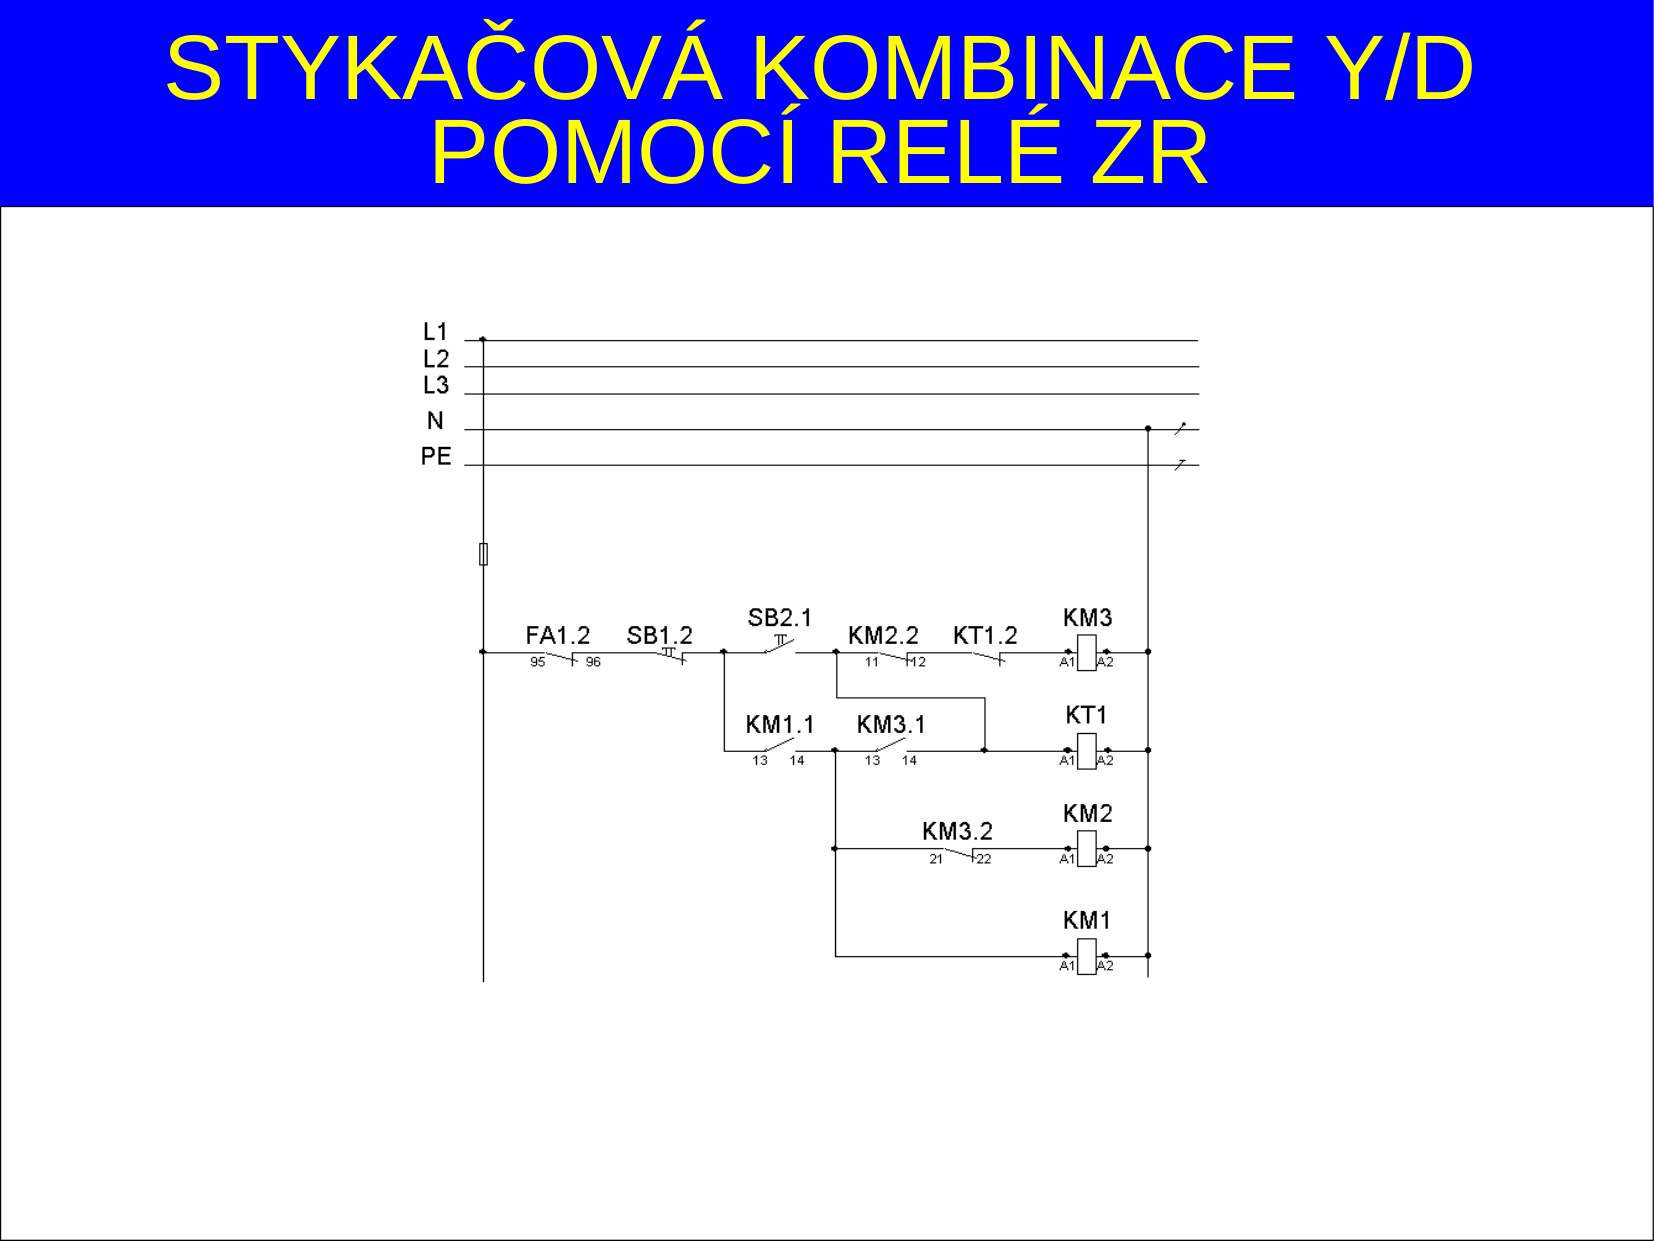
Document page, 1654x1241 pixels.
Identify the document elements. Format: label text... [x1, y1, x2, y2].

title STYKAČOVÁ KOMBINACE Y/D POMOCÍ RELÉ ZR [78, 0, 1565, 206]
picture [0, 206, 1654, 1241]
